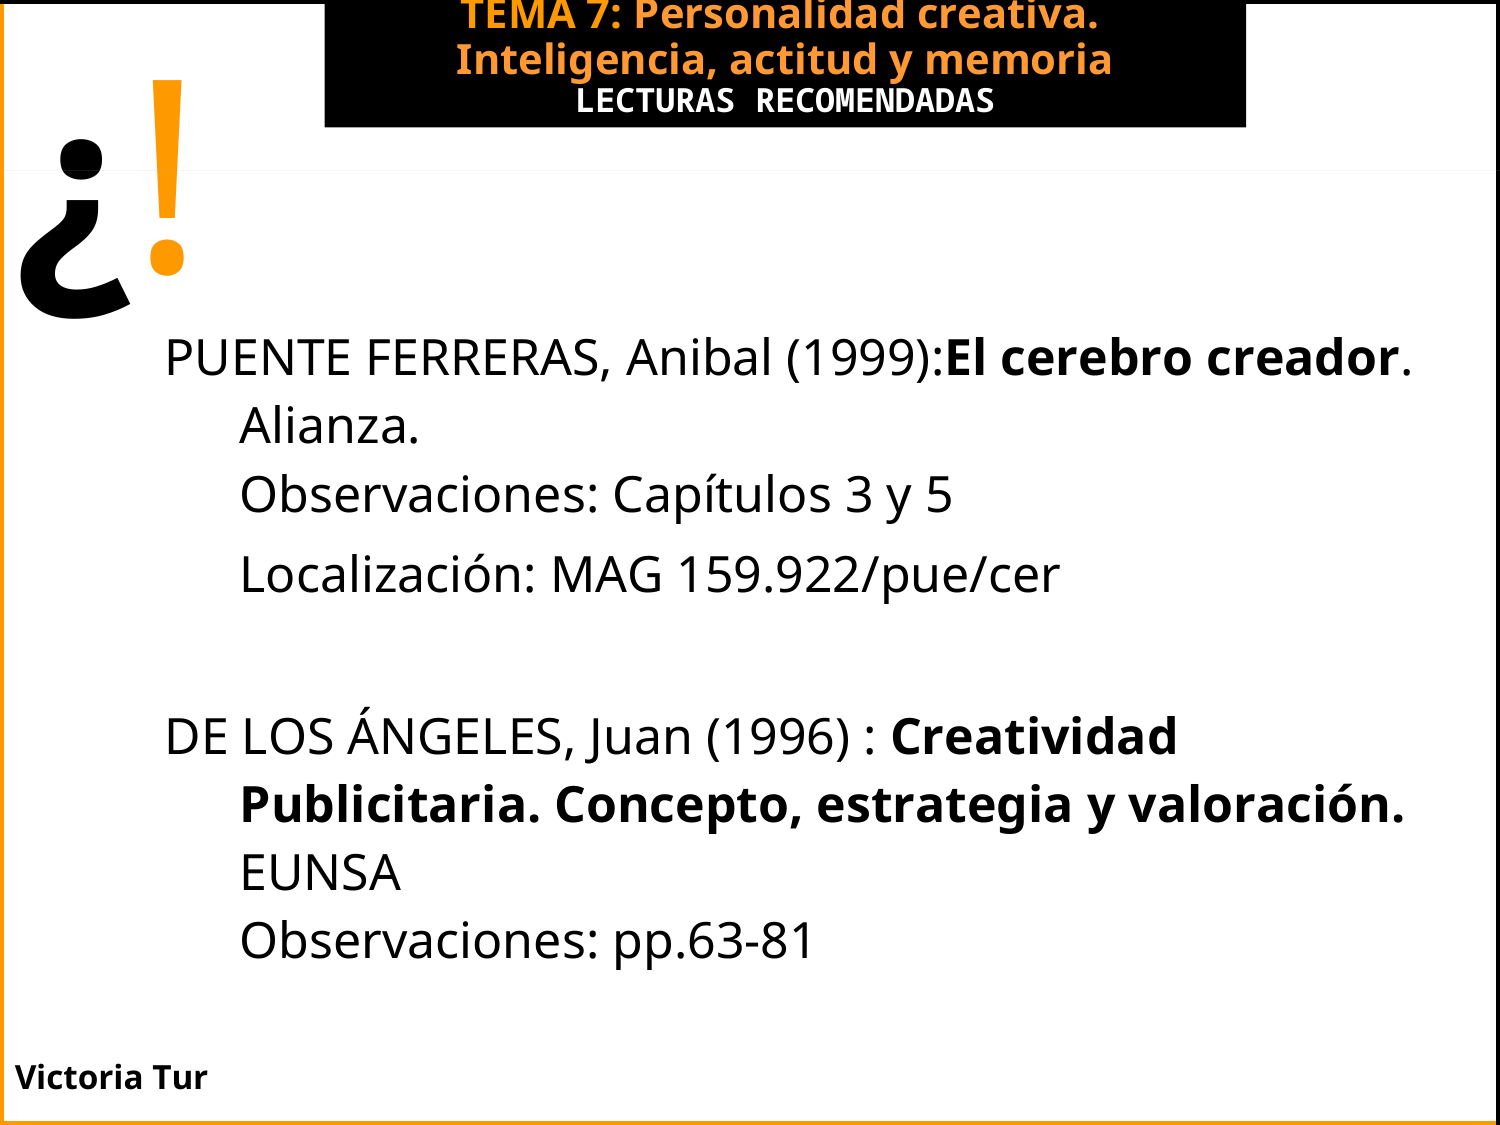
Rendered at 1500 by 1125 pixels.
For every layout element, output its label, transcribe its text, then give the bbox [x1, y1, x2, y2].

list PUENTE FERRERAS, Anibal (1999):El cerebro creador. Alianza. Observaciones: Capítulos 3 y 5 Localización: MAG 159.922/pue/cer DE LOS ÁNGELES, Juan (1996) : Creatividad Publicitaria. Concepto, estrategia y valoración. EUNSA Observaciones: pp.63-81 [150, 314, 1436, 1125]
